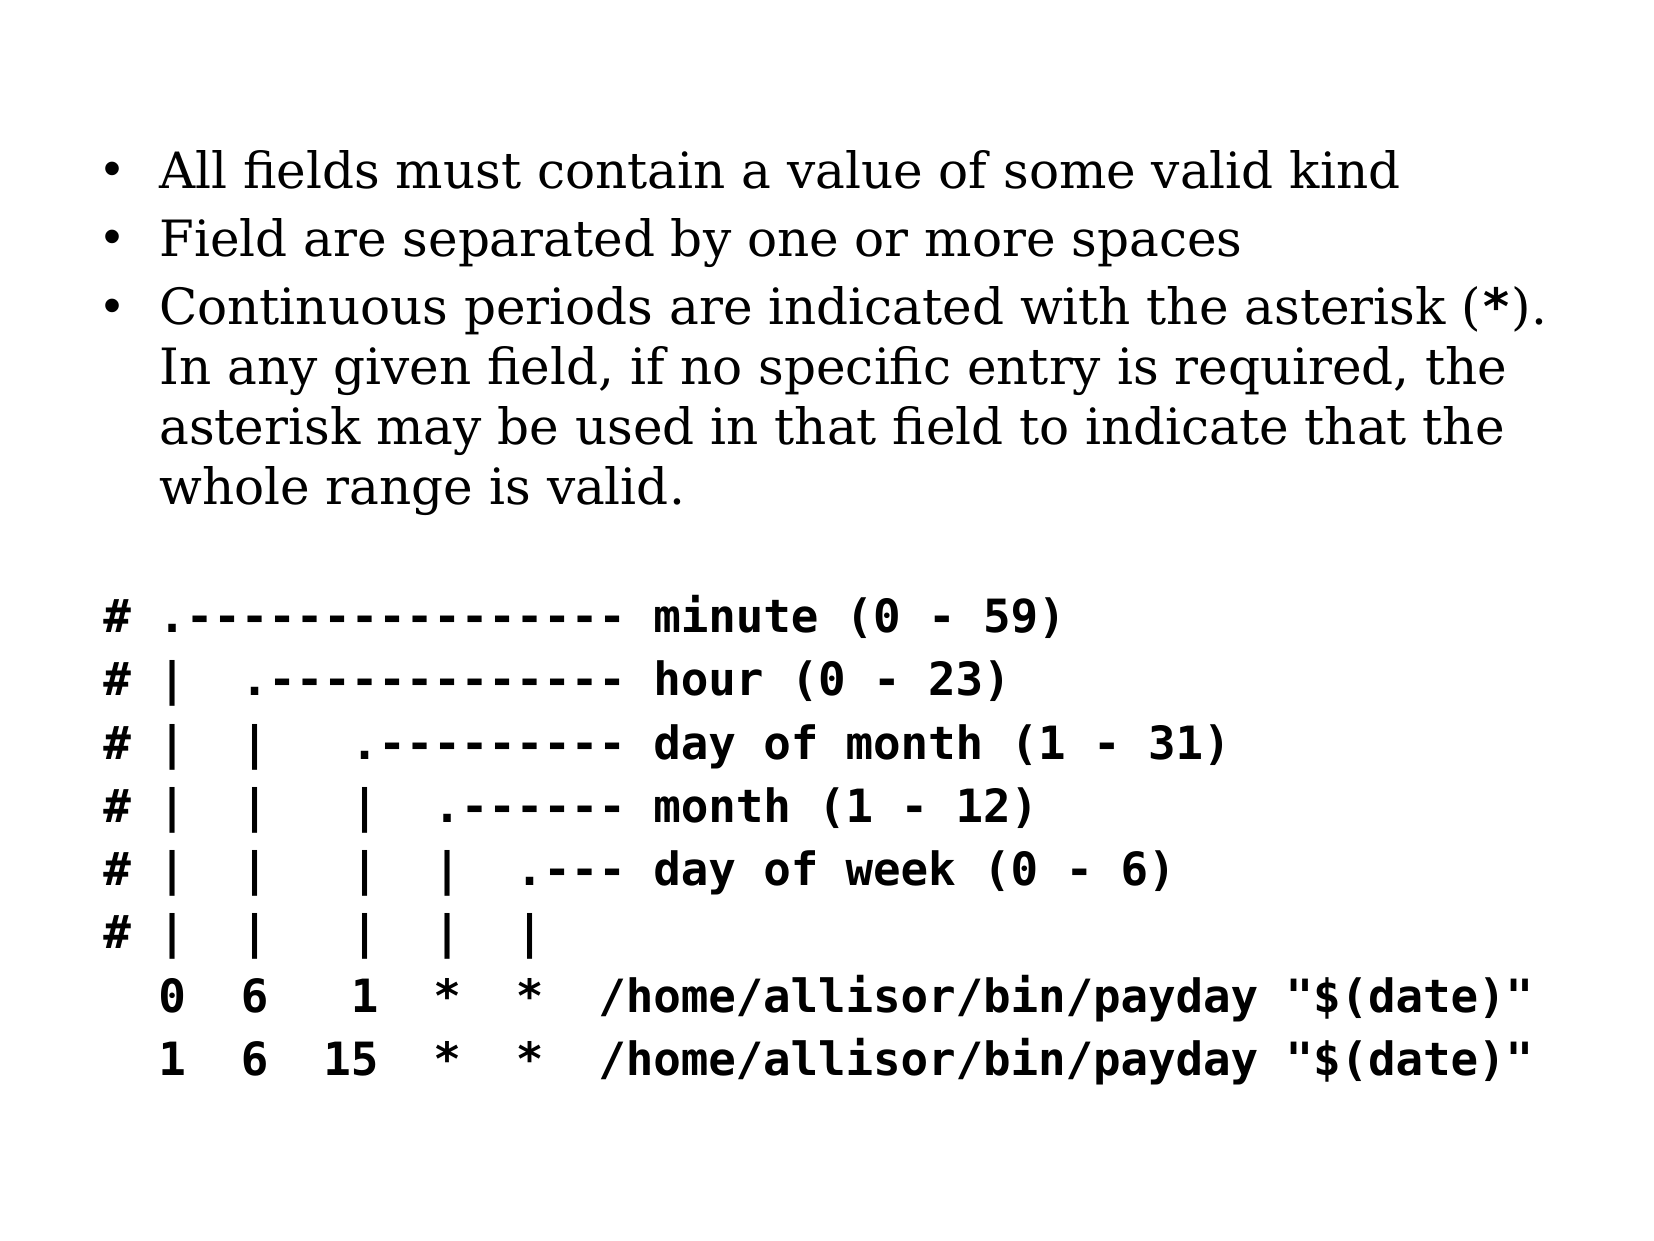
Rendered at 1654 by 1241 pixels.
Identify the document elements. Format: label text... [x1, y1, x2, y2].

list All fields must contain a value of some valid kind Field are separated by one or more spaces Continuous periods are indicated with the asterisk (*). In any given field, if no specific entry is required, the asterisk may be used in that field to indicate that the whole range is valid. # .---------------- minute (0 - 59) # | .------------- hour (0 - 23) # | | .--------- day of month (1 - 31) # | | | .------ month (1 - 12) # | | | | .--- day of week (0 - 6) # | | | | | 0 6 1 * * /home/allisor/bin/payday "$(date)" 1 6 15 * * /home/allisor/bin/payday "$(date)" [88, 130, 1595, 1093]
